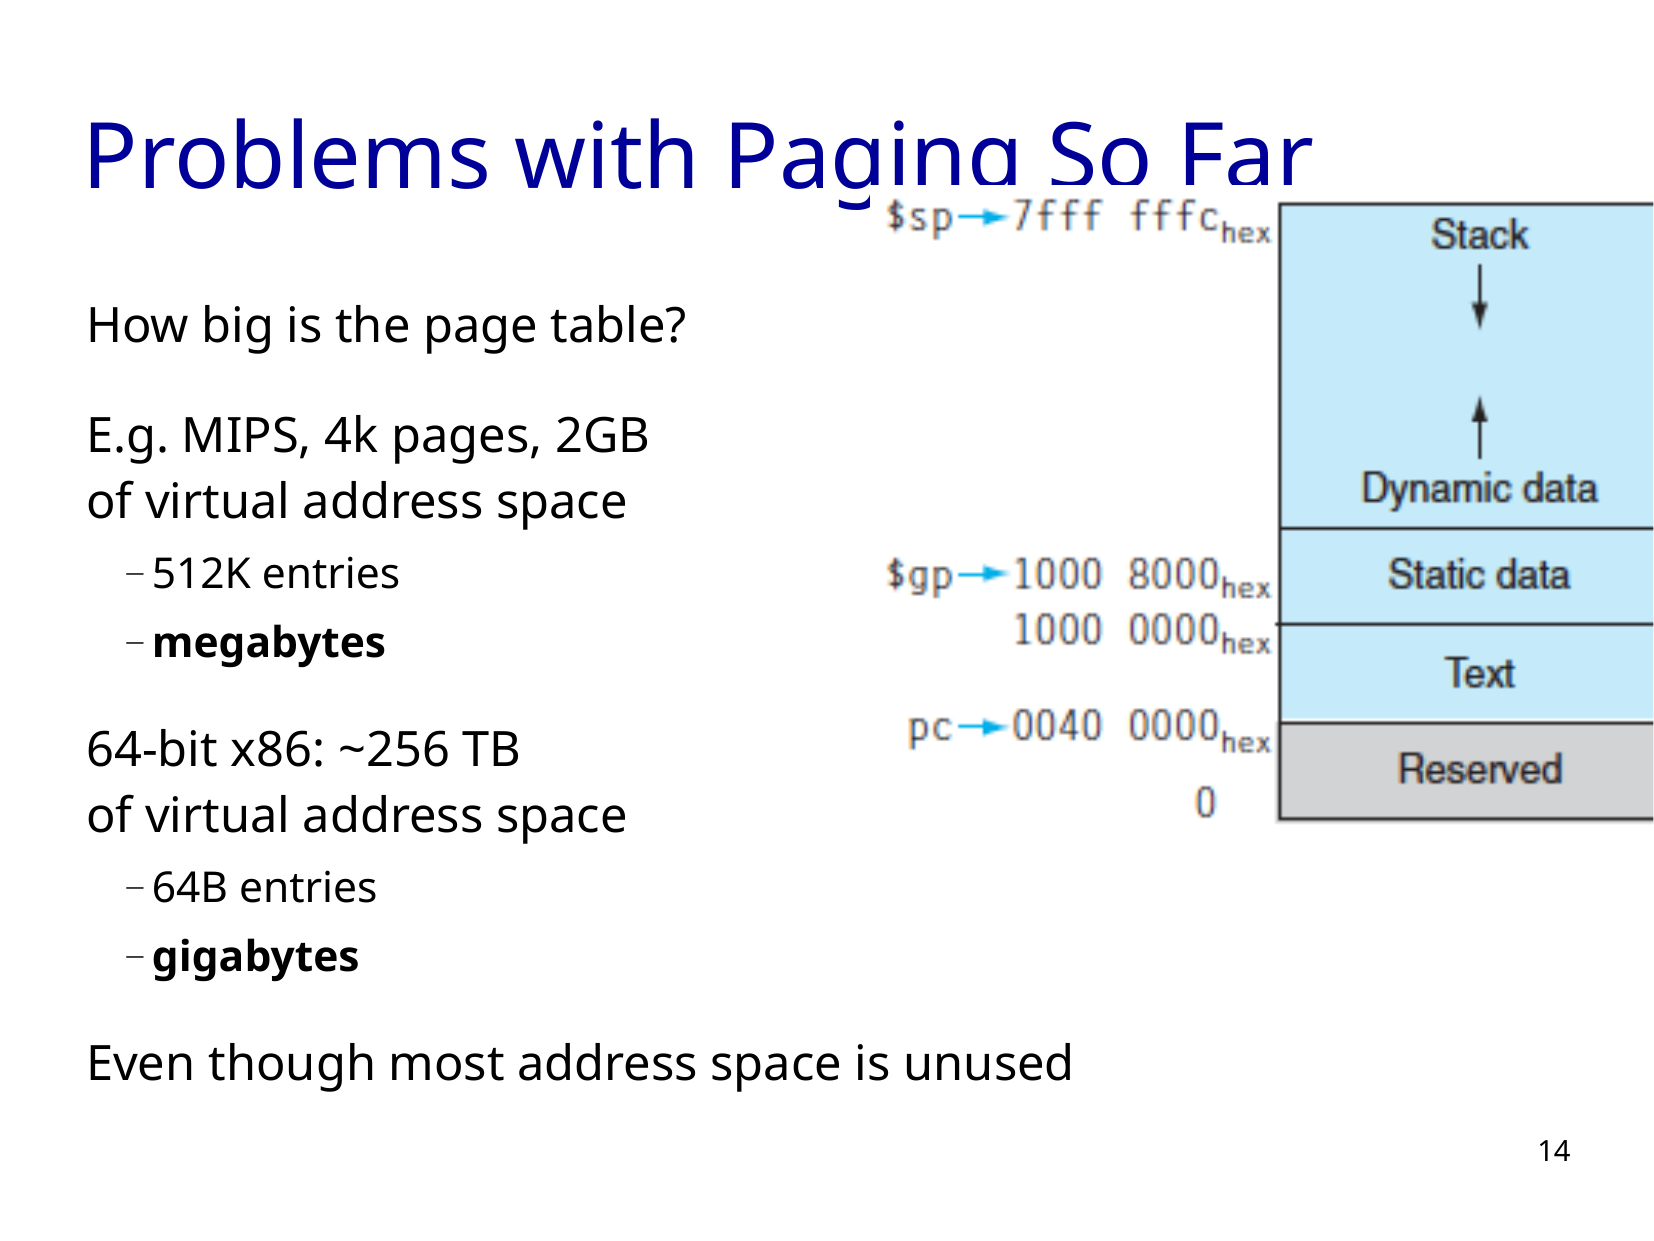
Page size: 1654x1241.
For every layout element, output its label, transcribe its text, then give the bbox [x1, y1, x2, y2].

picture [870, 185, 1654, 841]
title Problems with Paging So Far [82, 49, 1571, 257]
list How big is the page table? E.g. MIPS, 4k pages, 2GB of virtual address space 512K entries megabytes 64-bit x86: ~256 TB of virtual address space 64B entries gigabytes Even though most address space is unused [60, 290, 1366, 1096]
